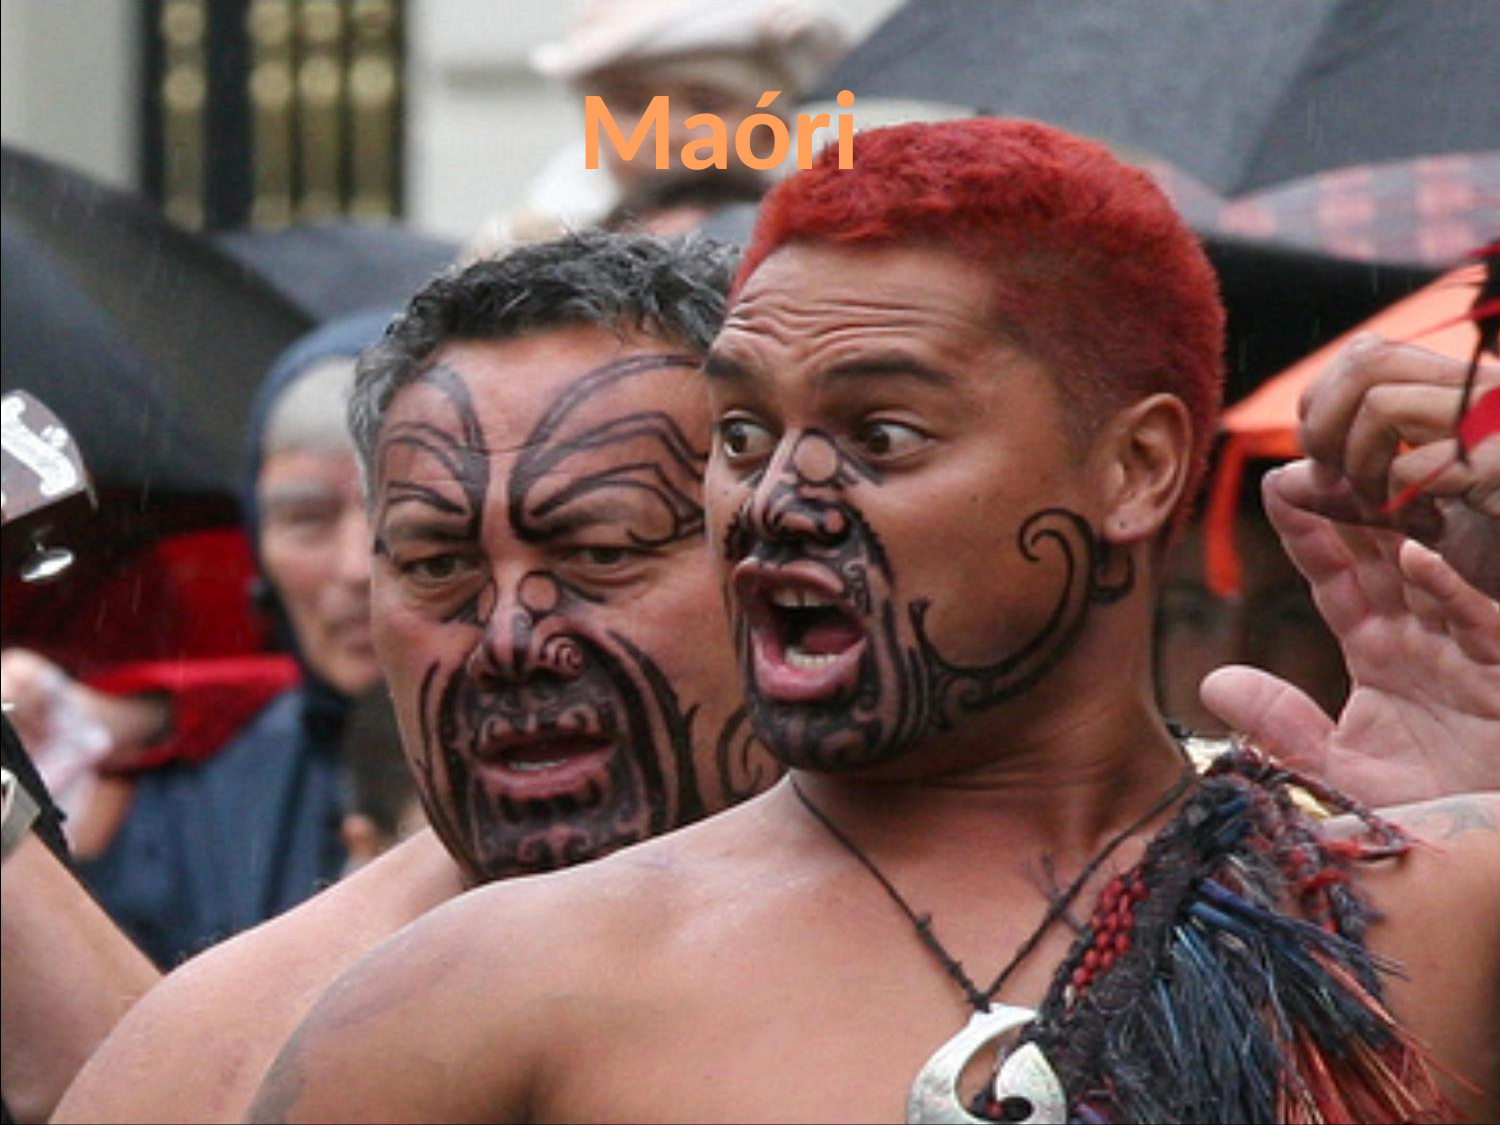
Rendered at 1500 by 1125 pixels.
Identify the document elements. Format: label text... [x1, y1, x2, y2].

text_box Maóri [564, 49, 876, 200]
picture [0, 0, 1500, 1125]
